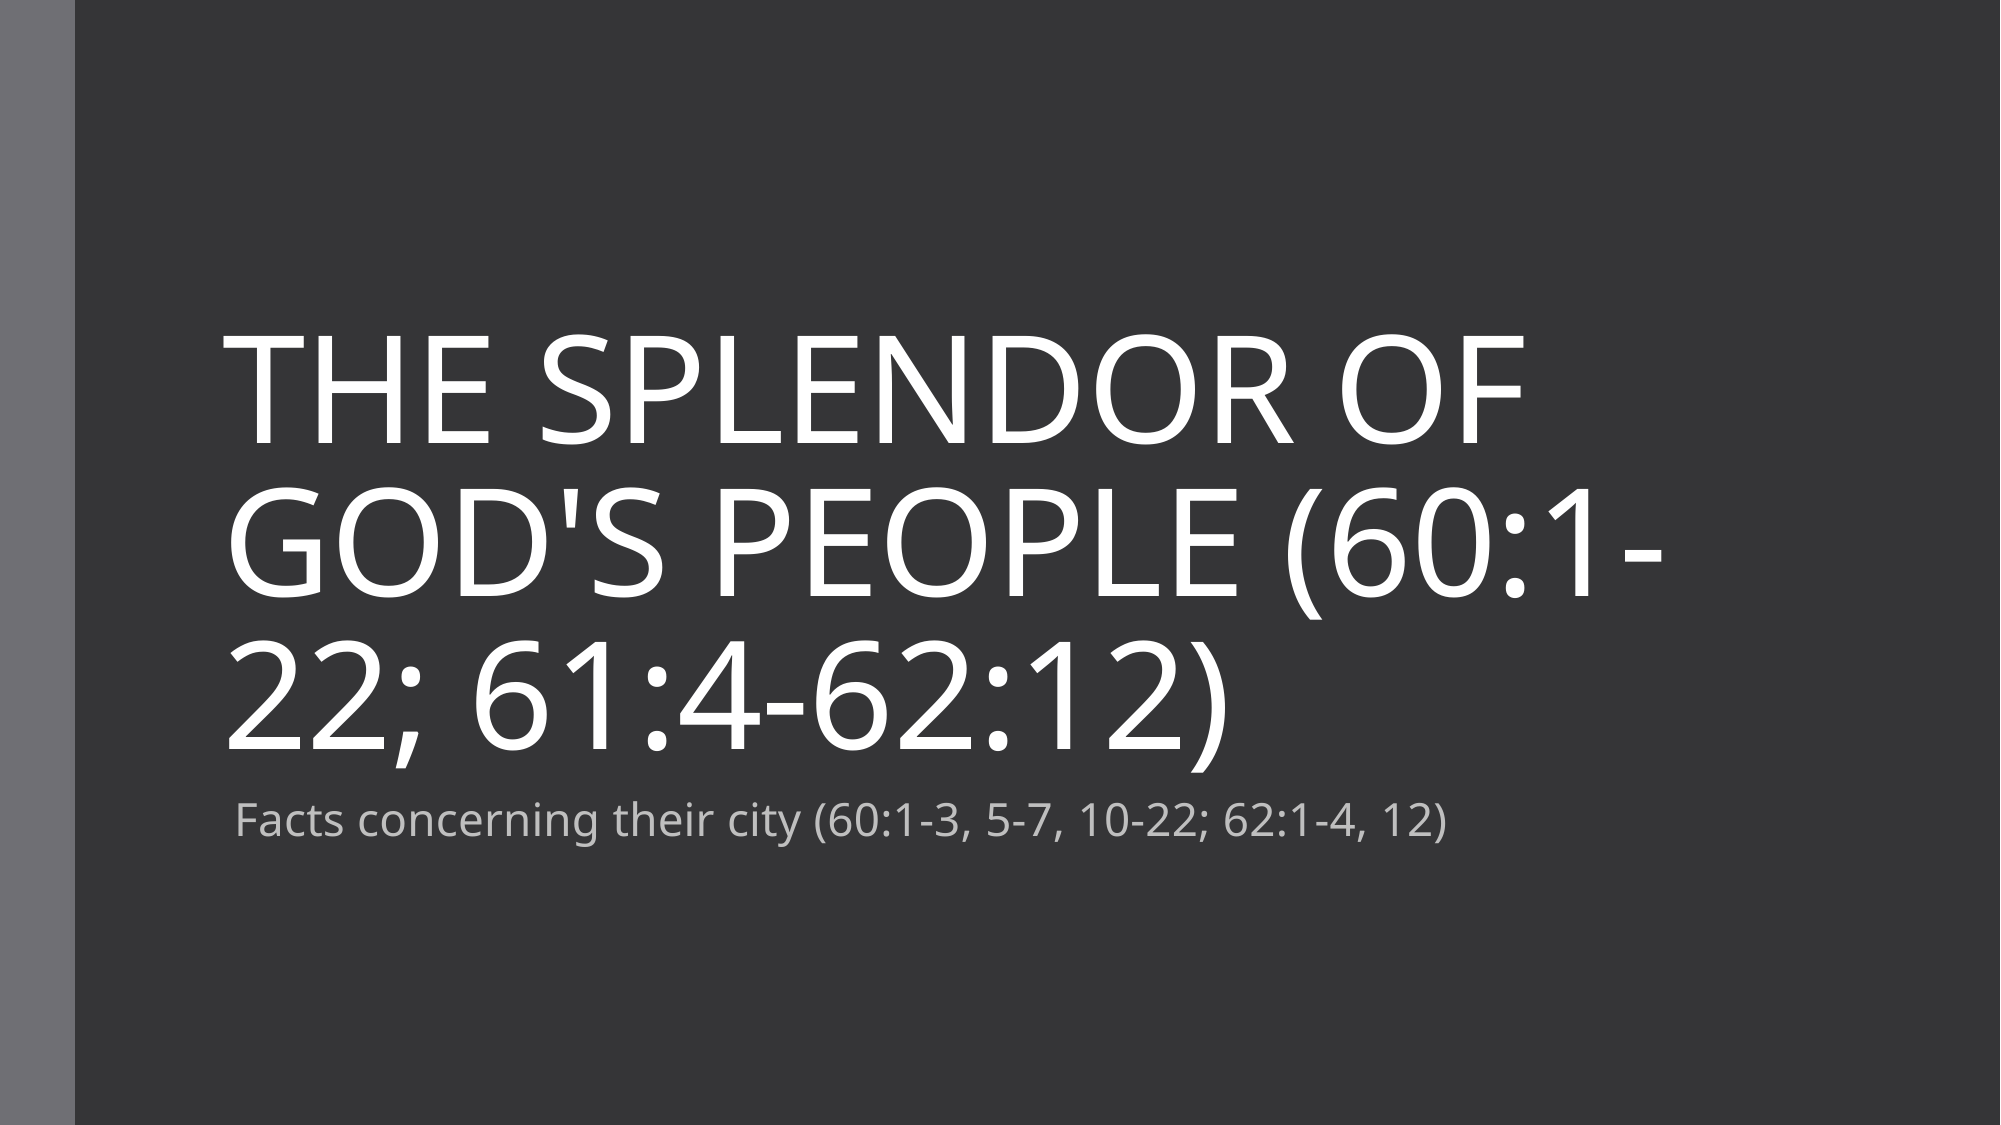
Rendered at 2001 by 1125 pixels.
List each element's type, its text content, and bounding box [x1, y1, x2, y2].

title THE SPLENDOR OF GOD'S PEOPLE (60:1-22; 61:4-62:12) [206, 124, 1752, 787]
subtitle Facts concerning their city (60:1-3, 5-7, 10-22; 62:1-4, 12) [206, 787, 1752, 1066]
